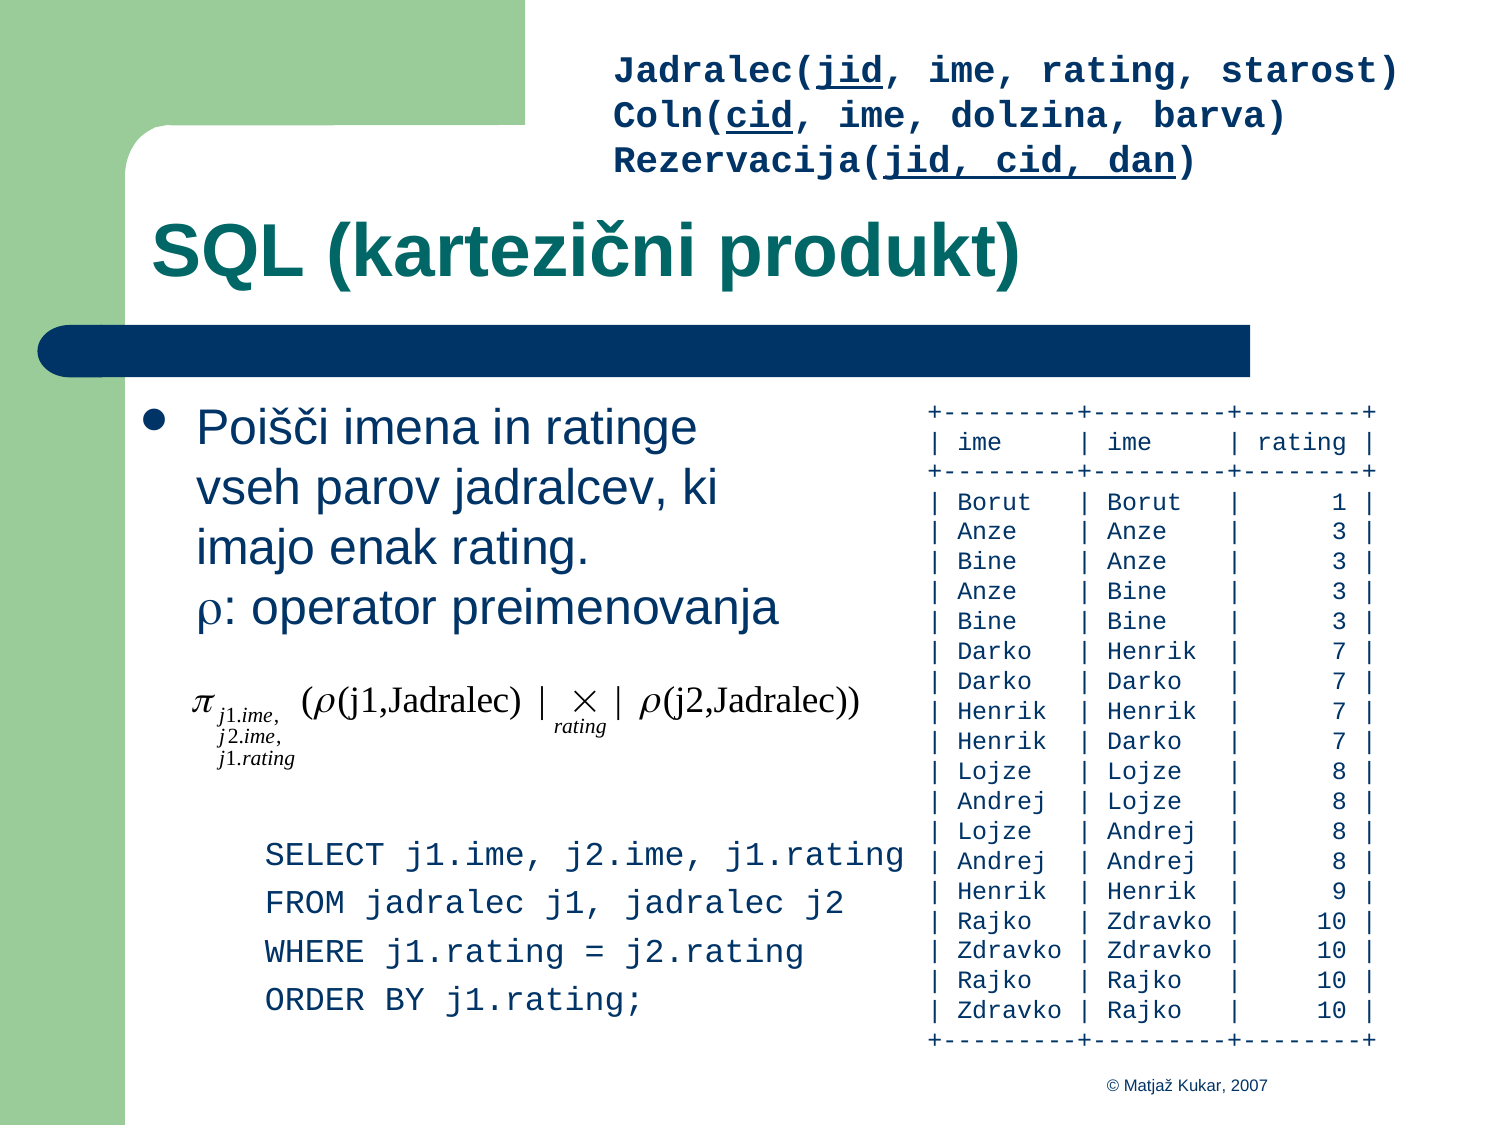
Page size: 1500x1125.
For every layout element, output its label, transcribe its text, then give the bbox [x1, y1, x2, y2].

chart [187, 675, 868, 778]
title SQL (kartezični produkt) [136, 136, 1414, 301]
list SELECT j1.ime, j2.ime, j1.rating FROM jadralec j1, jadralec j2 WHERE j1.rating = j2.rating ORDER BY j1.rating; [174, 824, 951, 1088]
text_box Jadralec(jid, ime, rating, starost) Coln(cid, ime, dolzina, barva) Rezervacija(jid, cid, dan) [523, 37, 1416, 188]
text_box +---------+---------+--------+ | ime | ime | rating | +---------+---------+--------+ | Borut | Borut | 1 | | Anze | Anze | 3 | | Bine | Anze | 3 | | Anze | Bine | 3 | | Bine | Bine | 3 | | Darko | Henrik | 7 | | Darko | Darko | 7 | | Henrik | Henrik | 7 | | Henrik | Darko | 7 | | Lojze | Lojze | 8 | | Andrej | Lojze | 8 | | Lojze | Andrej | 8 | | Andrej | Andrej | 8 | | Henrik | Henrik | 9 | | Rajko | Zdravko | 10 | | Zdravko | Zdravko | 10 | | Rajko | Rajko | 10 | | Zdravko | Rajko | 10 | +---------+---------+--------+ [912, 387, 1426, 1062]
list Poišči imena in ratinge vseh parov jadralcev, ki imajo enak rating. : operator preimenovanja [125, 387, 801, 1078]
text_box © Matjaž Kukar, 2007 [949, 1062, 1426, 1103]
